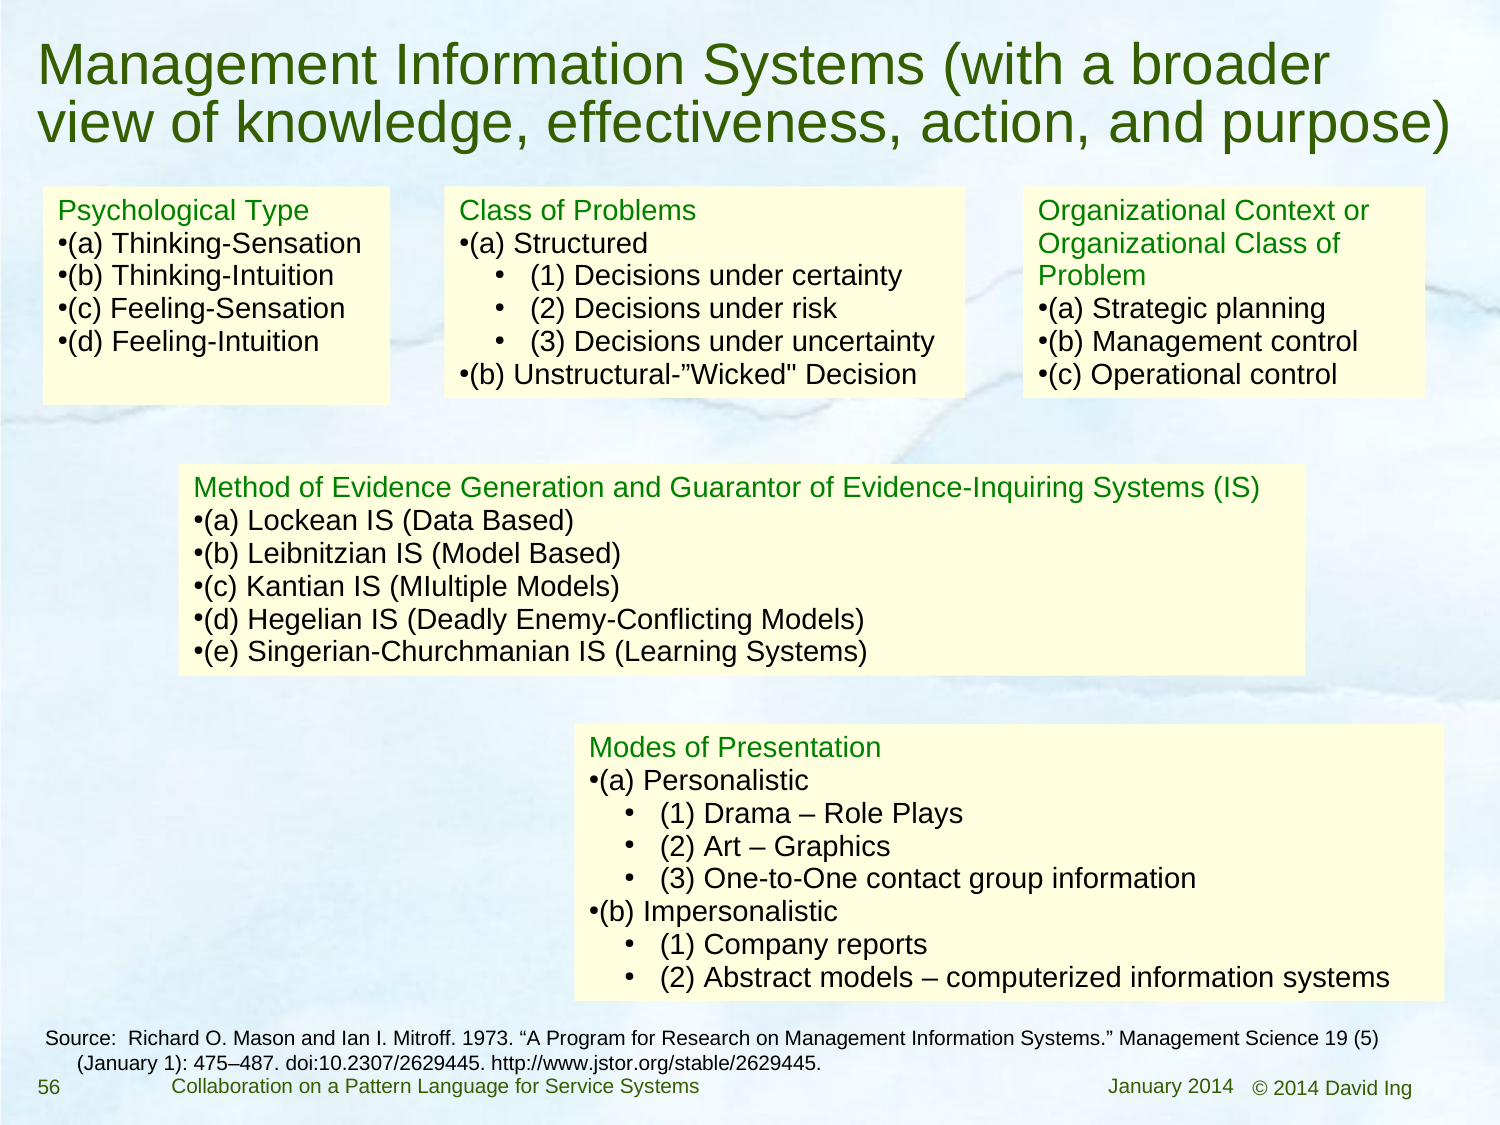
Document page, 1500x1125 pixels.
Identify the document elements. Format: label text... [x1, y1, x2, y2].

text_box Source: Richard O. Mason and Ian I. Mitroff. 1973. “A Program for Research on Management Information Systems.” Management Science 19 (5) (January 1): 475–487. doi:10.2307/2629445. http://www.jstor.org/stable/2629445. - [30, 1016, 1441, 1077]
text_box Method of Evidence Generation and Guarantor of Evidence-Inquiring Systems (IS) (a) Lockean IS (Data Based) (b) Leibnitzian IS (Model Based) (c) Kantian IS (MIultiple Models) (d) Hegelian IS (Deadly Enemy-Conflicting Models) (e) Singerian-Churchmanian IS (Learning Systems) [178, 464, 1306, 676]
title Management Information Systems (with a broader view of knowledge, effectiveness, action, and purpose) [37, 37, 1463, 162]
text_box Modes of Presentation (a) Personalistic (1) Drama – Role Plays (2) Art – Graphics (3) One-to-One contact group information (b) Impersonalistic (1) Company reports (2) Abstract models – computerized information systems [574, 723, 1445, 1001]
text_box Organizational Context or Organizational Class of Problem (a) Strategic planning (b) Management control (c) Operational control [1023, 186, 1426, 398]
text_box Psychological Type (a) Thinking-Sensation (b) Thinking-Intuition (c) Feeling-Sensation (d) Feeling-Intuition [42, 186, 391, 405]
text_box Class of Problems (a) Structured (1) Decisions under certainty (2) Decisions under risk (3) Decisions under uncertainty (b) Unstructural-”Wicked" Decision [444, 186, 966, 398]
picture [0, 0, 1500, 1125]
